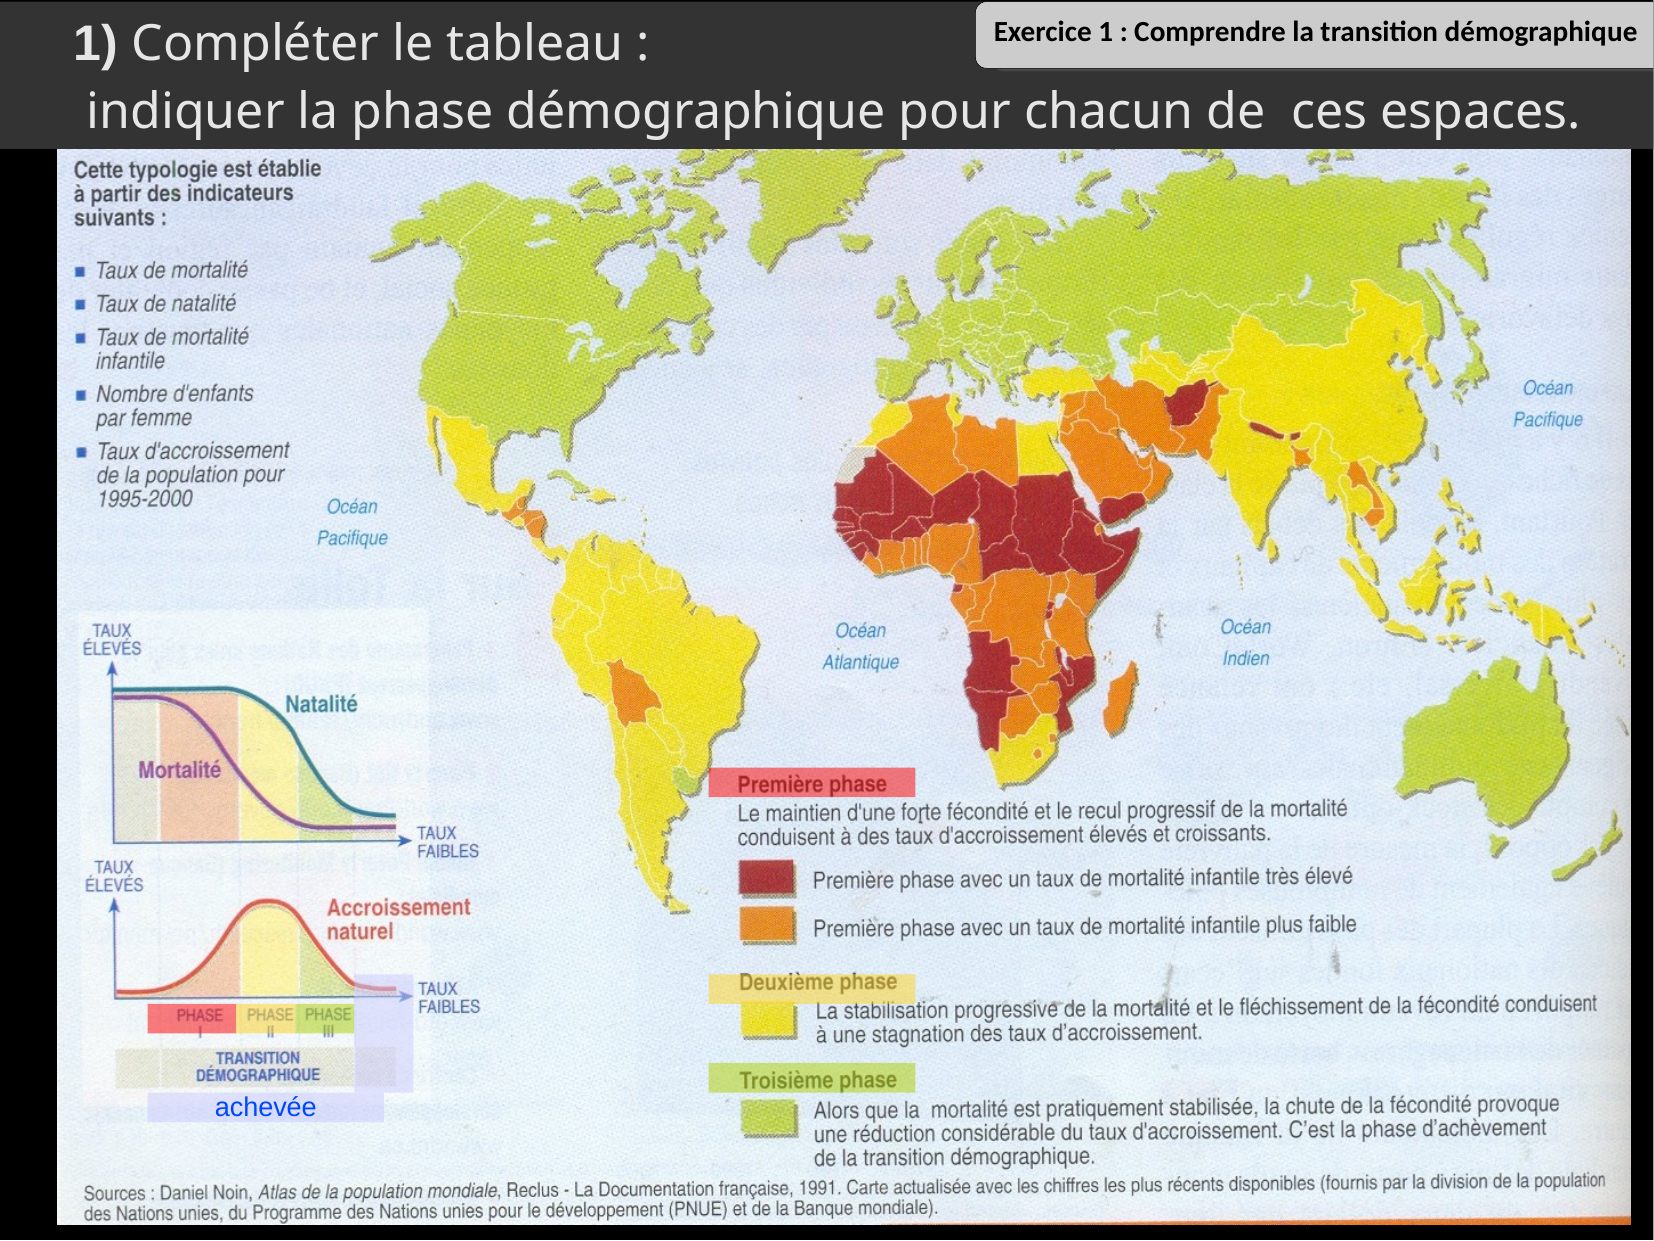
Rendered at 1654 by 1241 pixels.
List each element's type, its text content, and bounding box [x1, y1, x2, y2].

text_box [708, 767, 916, 798]
text_box 1) Compléter le tableau : indiquer la phase démographique pour chacun de ces espaces. [0, 1, 1654, 149]
text_box [147, 974, 414, 1093]
text_box achevée [147, 1092, 384, 1123]
text_box [708, 1062, 916, 1093]
picture [57, 149, 1631, 1225]
text_box Exercice 1 : Comprendre la transition démographique [975, 1, 1654, 69]
text_box [708, 974, 916, 1004]
